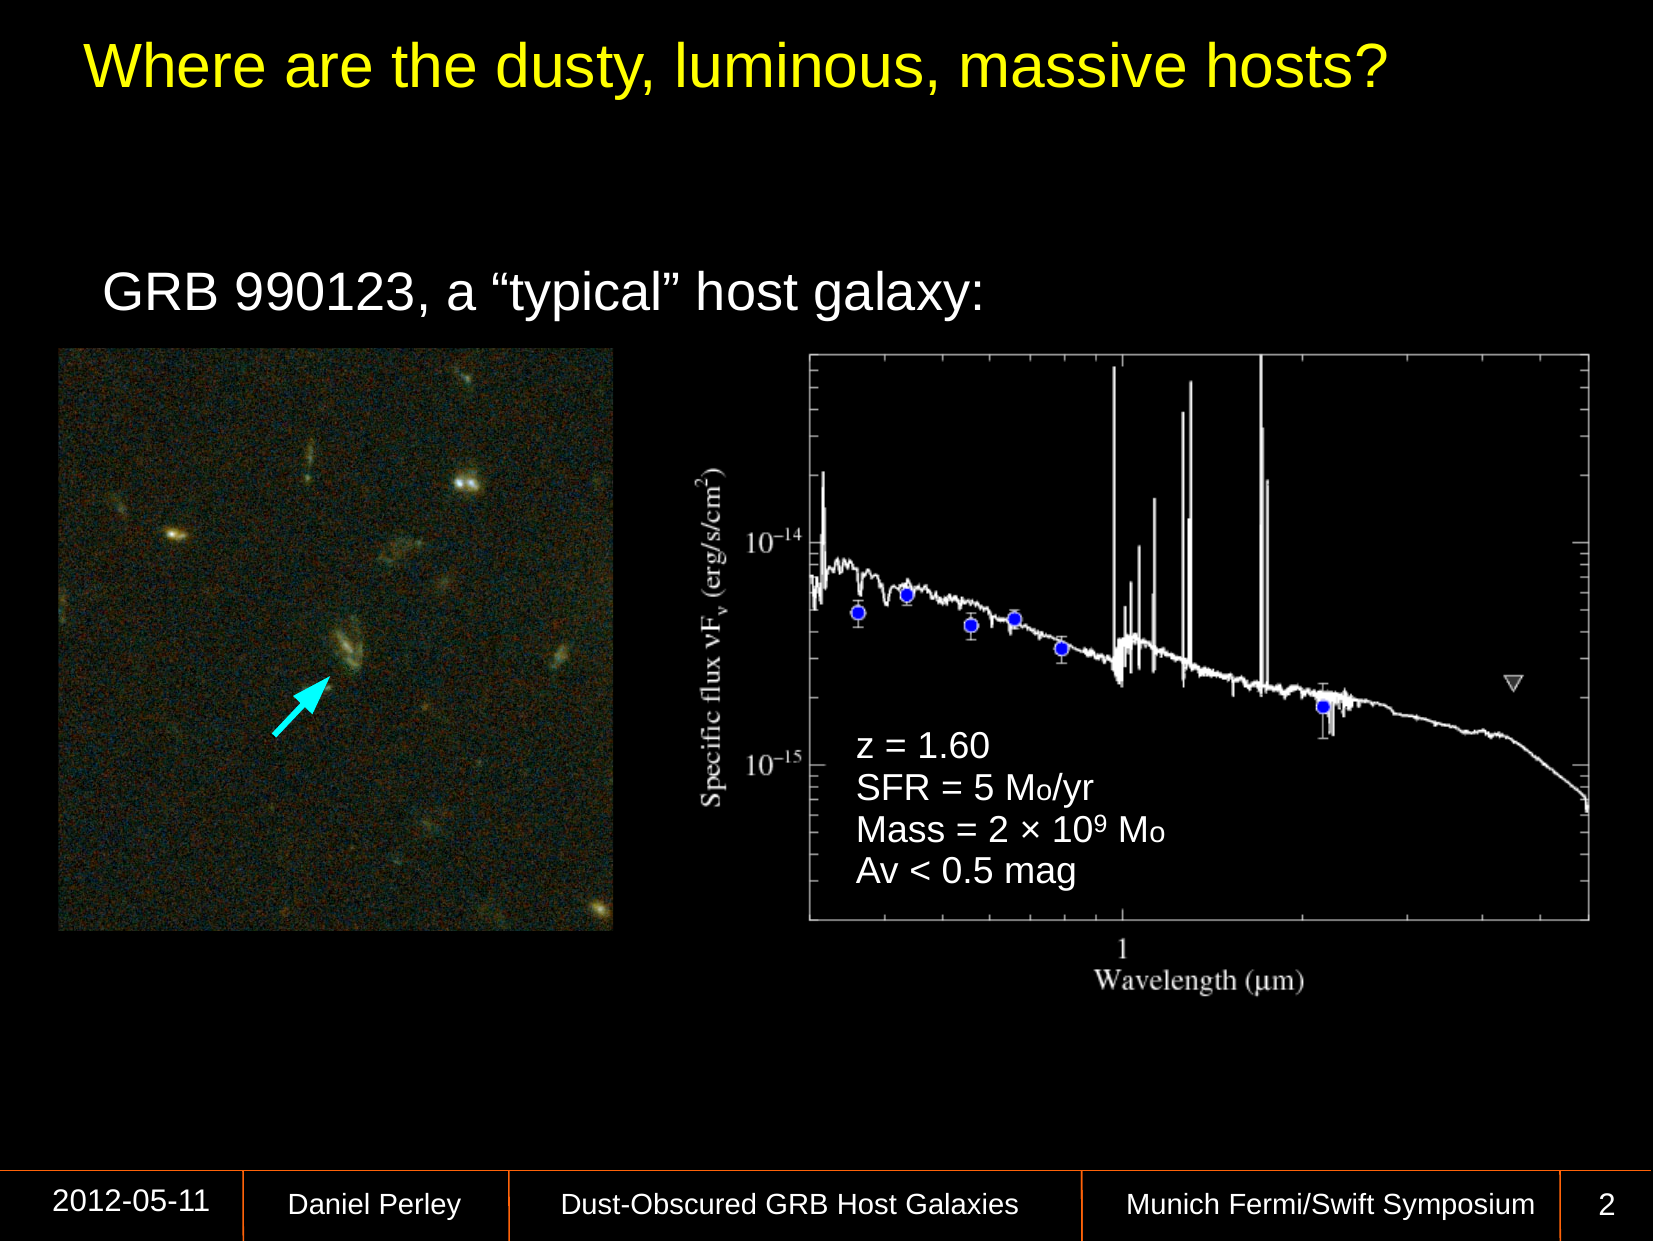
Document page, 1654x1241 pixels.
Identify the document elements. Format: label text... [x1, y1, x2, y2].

text_box z = 1.60 SFR = 5 Mo/yr Mass = 2 × 109 Mo Av < 0.5 mag [841, 716, 1241, 901]
text_box GRB 990123, a “typical” host galaxy: [87, 253, 1210, 330]
title Where are the dusty, luminous, massive hosts? [83, 25, 1573, 107]
picture [681, 326, 1607, 1001]
picture [58, 348, 614, 931]
